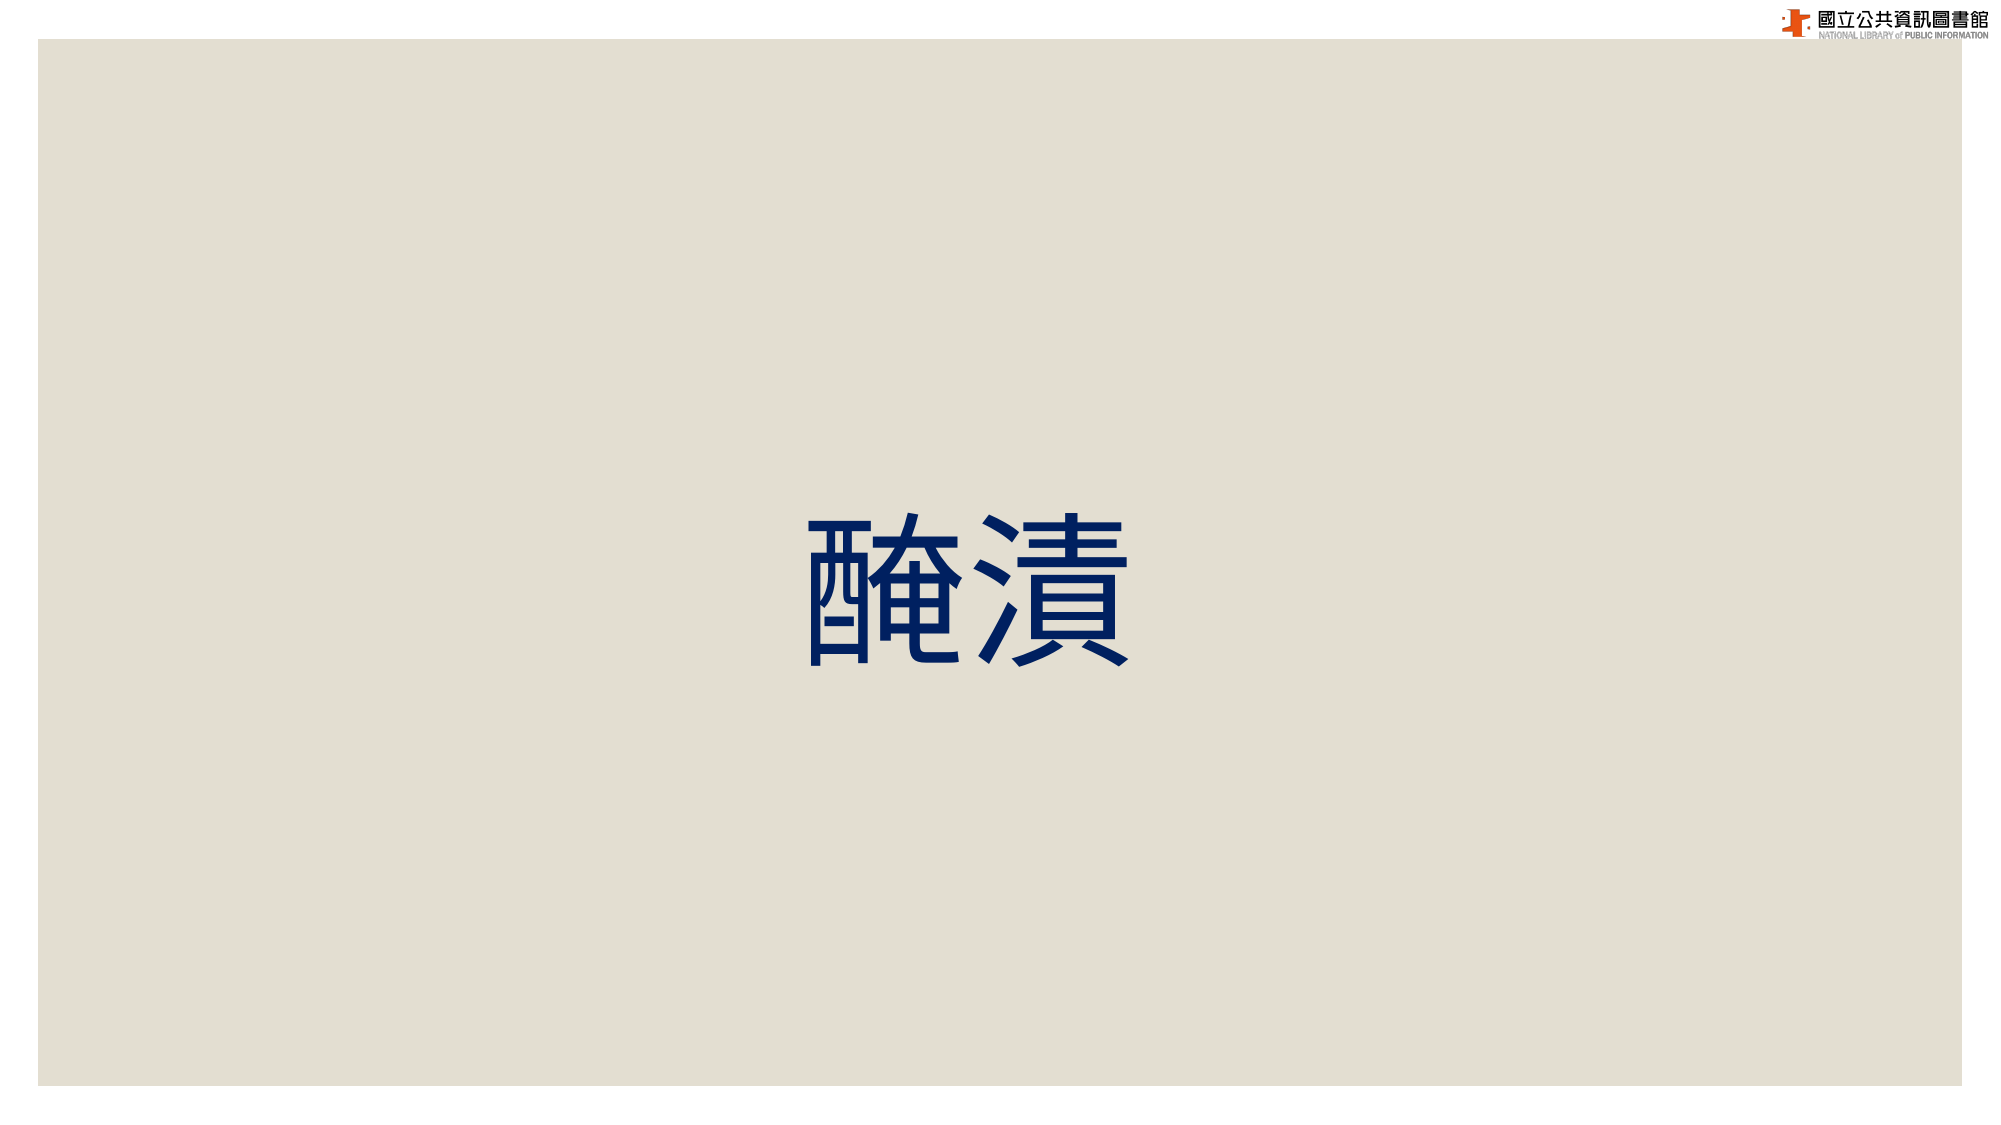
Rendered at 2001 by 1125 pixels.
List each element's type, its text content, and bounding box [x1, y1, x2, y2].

text_box 醃漬 [785, 479, 1149, 694]
